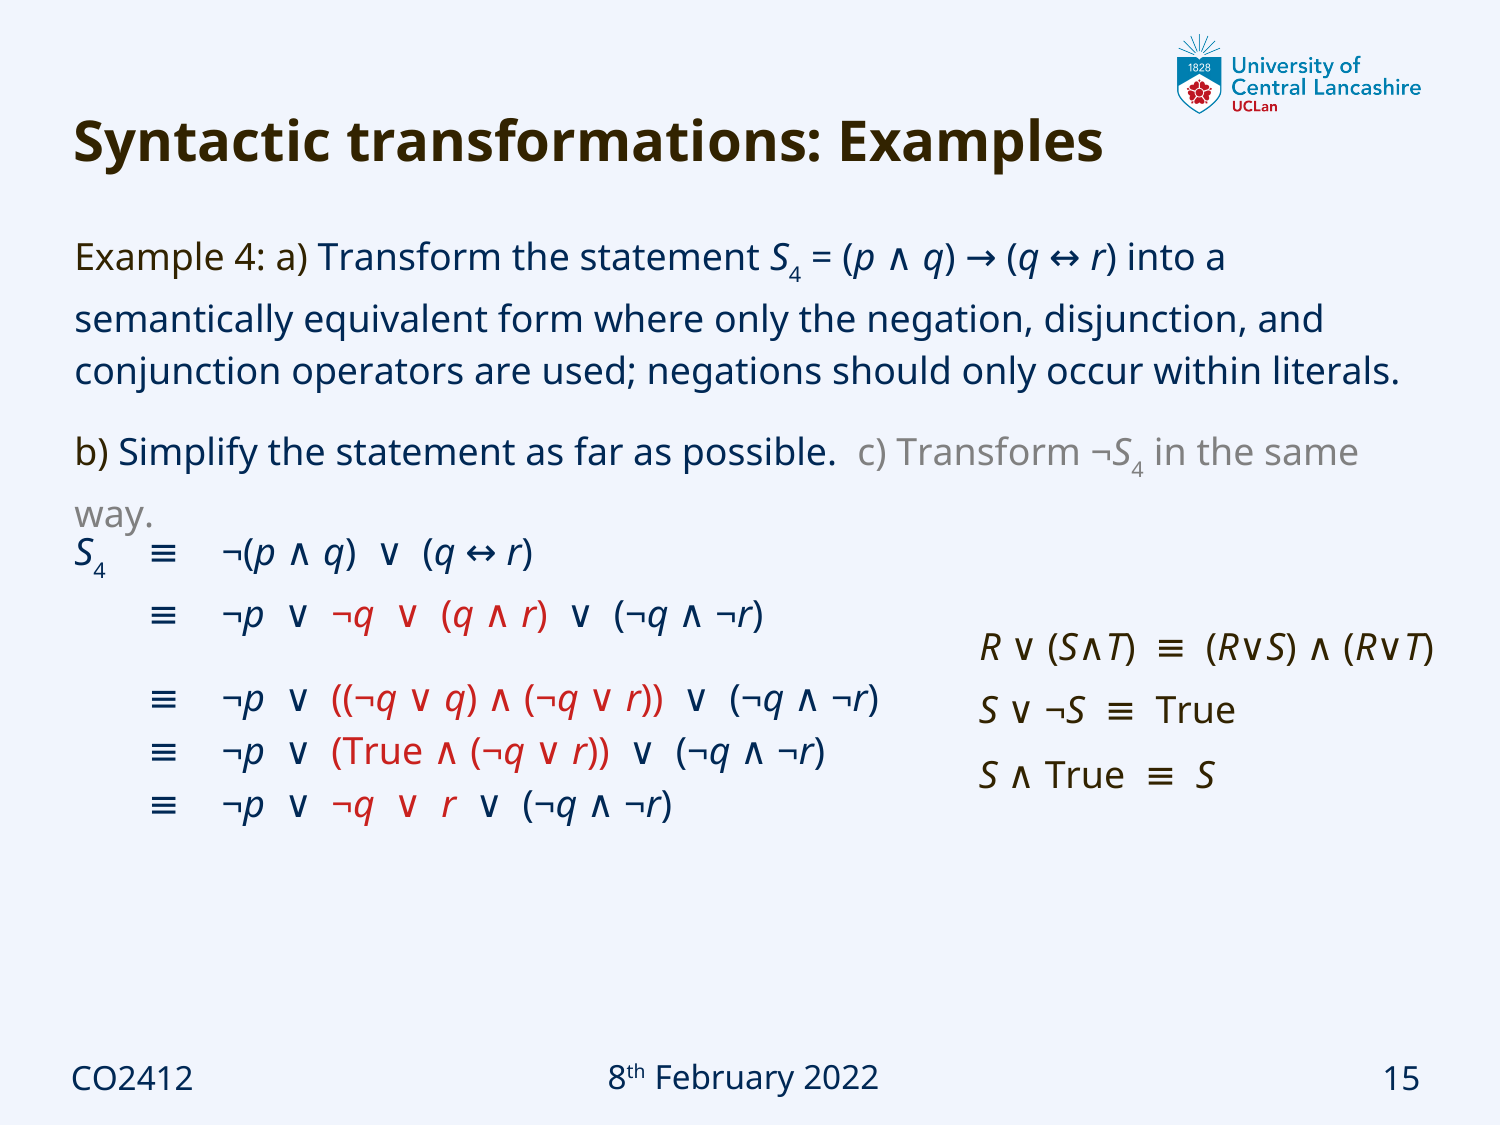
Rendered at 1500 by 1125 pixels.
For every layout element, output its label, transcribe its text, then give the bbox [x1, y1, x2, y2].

text_box S ∧ True ≡ S [963, 743, 1471, 804]
picture [1177, 34, 1421, 93]
text_box Example 4: a) Transform the statement S4 = (p ∧ q) → (q ↔ r) into a semantically equivalent form where only the negation, disjunction, and conjunction operators are used; negations should only occur within literals. b) Simplify the statement as far as possible. c) Transform ¬S4 in the same way. [59, 216, 1454, 490]
text_box ≡ ¬p ∨ ((¬q ∨ q) ∧ (¬q ∨ r)) ∨ (¬q ∧ ¬r) ≡ ¬p ∨ (True ∧ (¬q ∨ r)) ∨ (¬q ∧ ¬r) ≡ ¬p ∨ ¬q ∨ r ∨ (¬q ∧ ¬r) [59, 659, 1500, 911]
title Syntactic transformations: Examples [58, 93, 1475, 186]
text_box S ∨ ¬S ≡ True [963, 678, 1471, 739]
text_box S4 ≡ ¬(p ∧ q) ∨ (q ↔ r) ≡ ¬p ∨ ¬q ∨ (q ∧ r) ∨ (¬q ∧ ¬r) [59, 511, 1435, 659]
text_box R ∨ (S∧T) ≡ (R∨S) ∧ (R∨T) [964, 615, 1473, 676]
